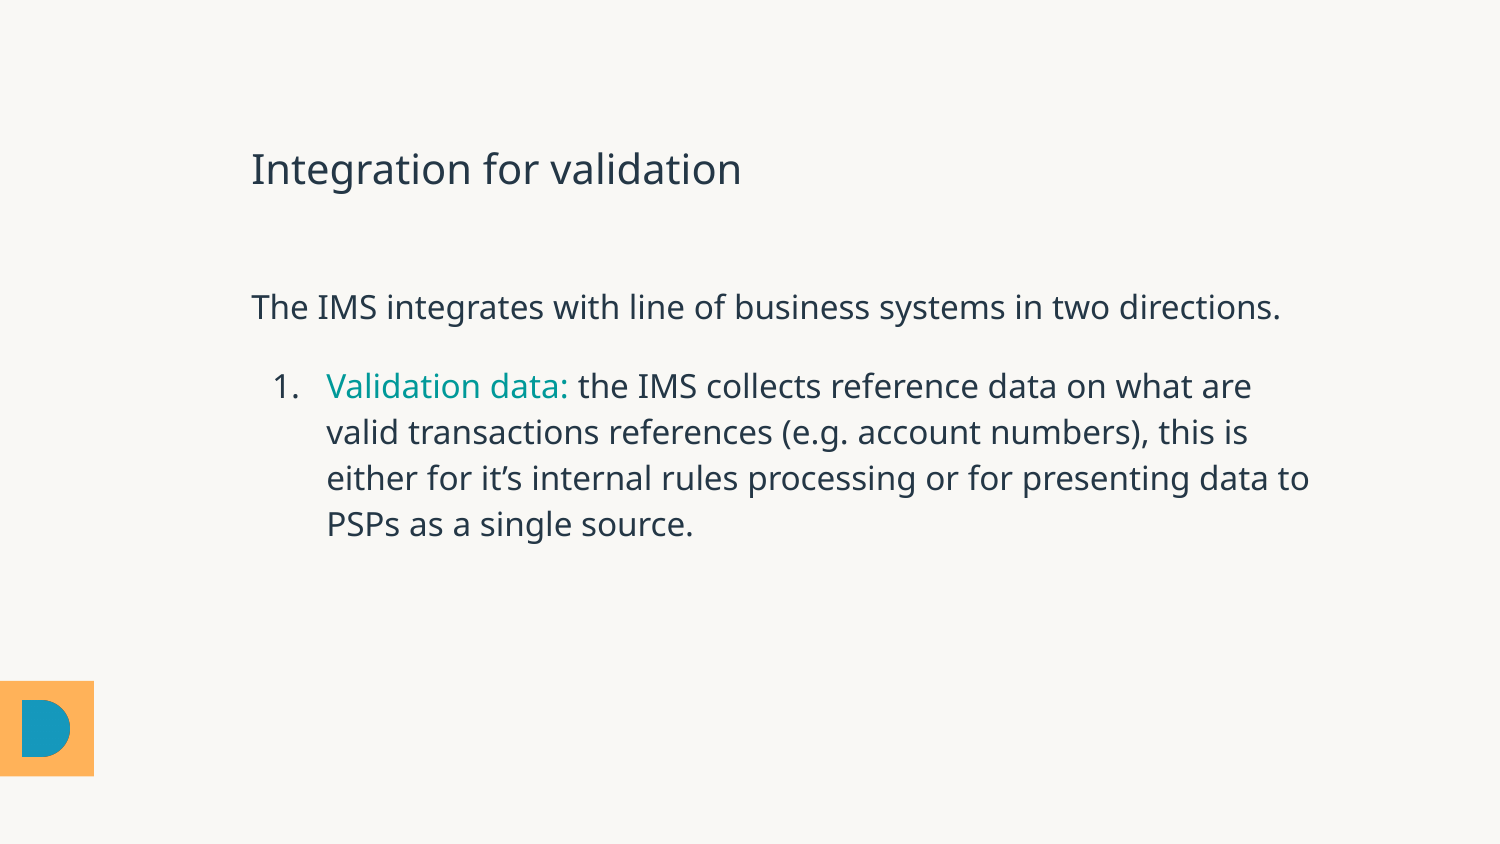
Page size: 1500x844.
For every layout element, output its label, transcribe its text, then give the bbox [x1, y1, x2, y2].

picture [22, 700, 70, 757]
list The IMS integrates with line of business systems in two directions. Validation data: the IMS collects reference data on what are valid transactions references (e.g. account numbers), this is either for it’s internal rules processing or for presenting data to PSPs as a single source. [236, 265, 1329, 681]
title Integration for validation [236, 118, 1329, 238]
